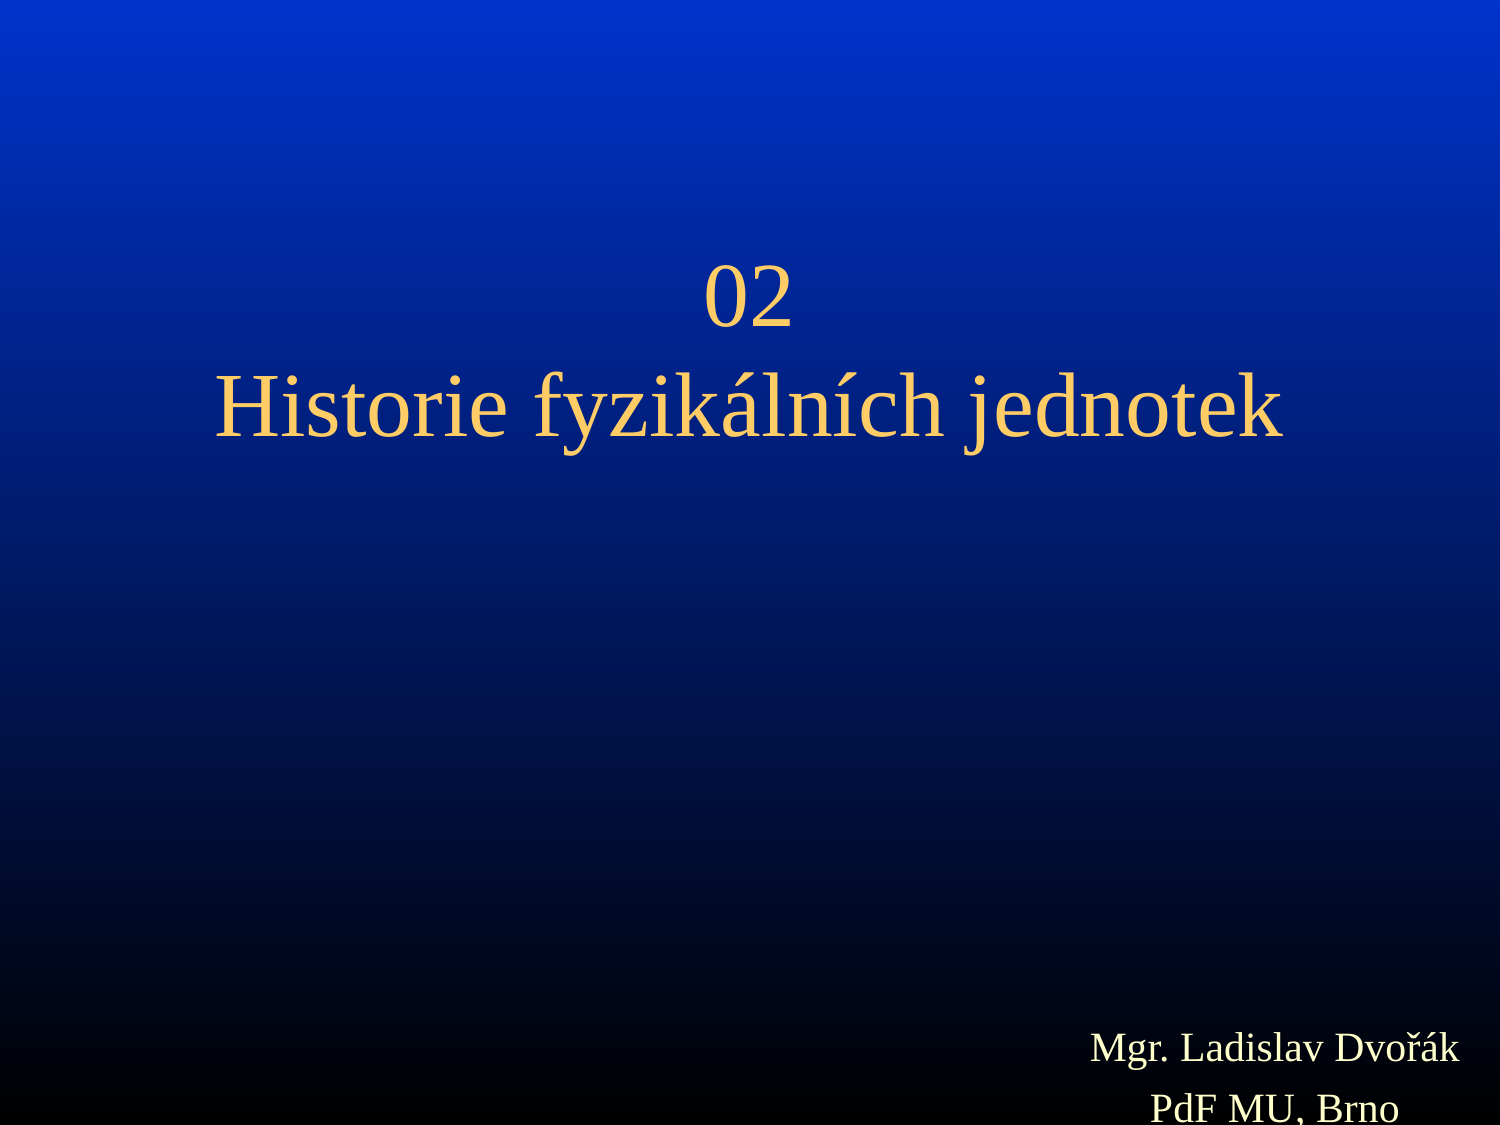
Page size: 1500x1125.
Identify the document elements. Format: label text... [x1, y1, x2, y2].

subtitle Mgr. Ladislav Dvořák PdF MU, Brno [1050, 1012, 1500, 1125]
title 02 Historie fyzikálních jednotek [112, 227, 1388, 463]
